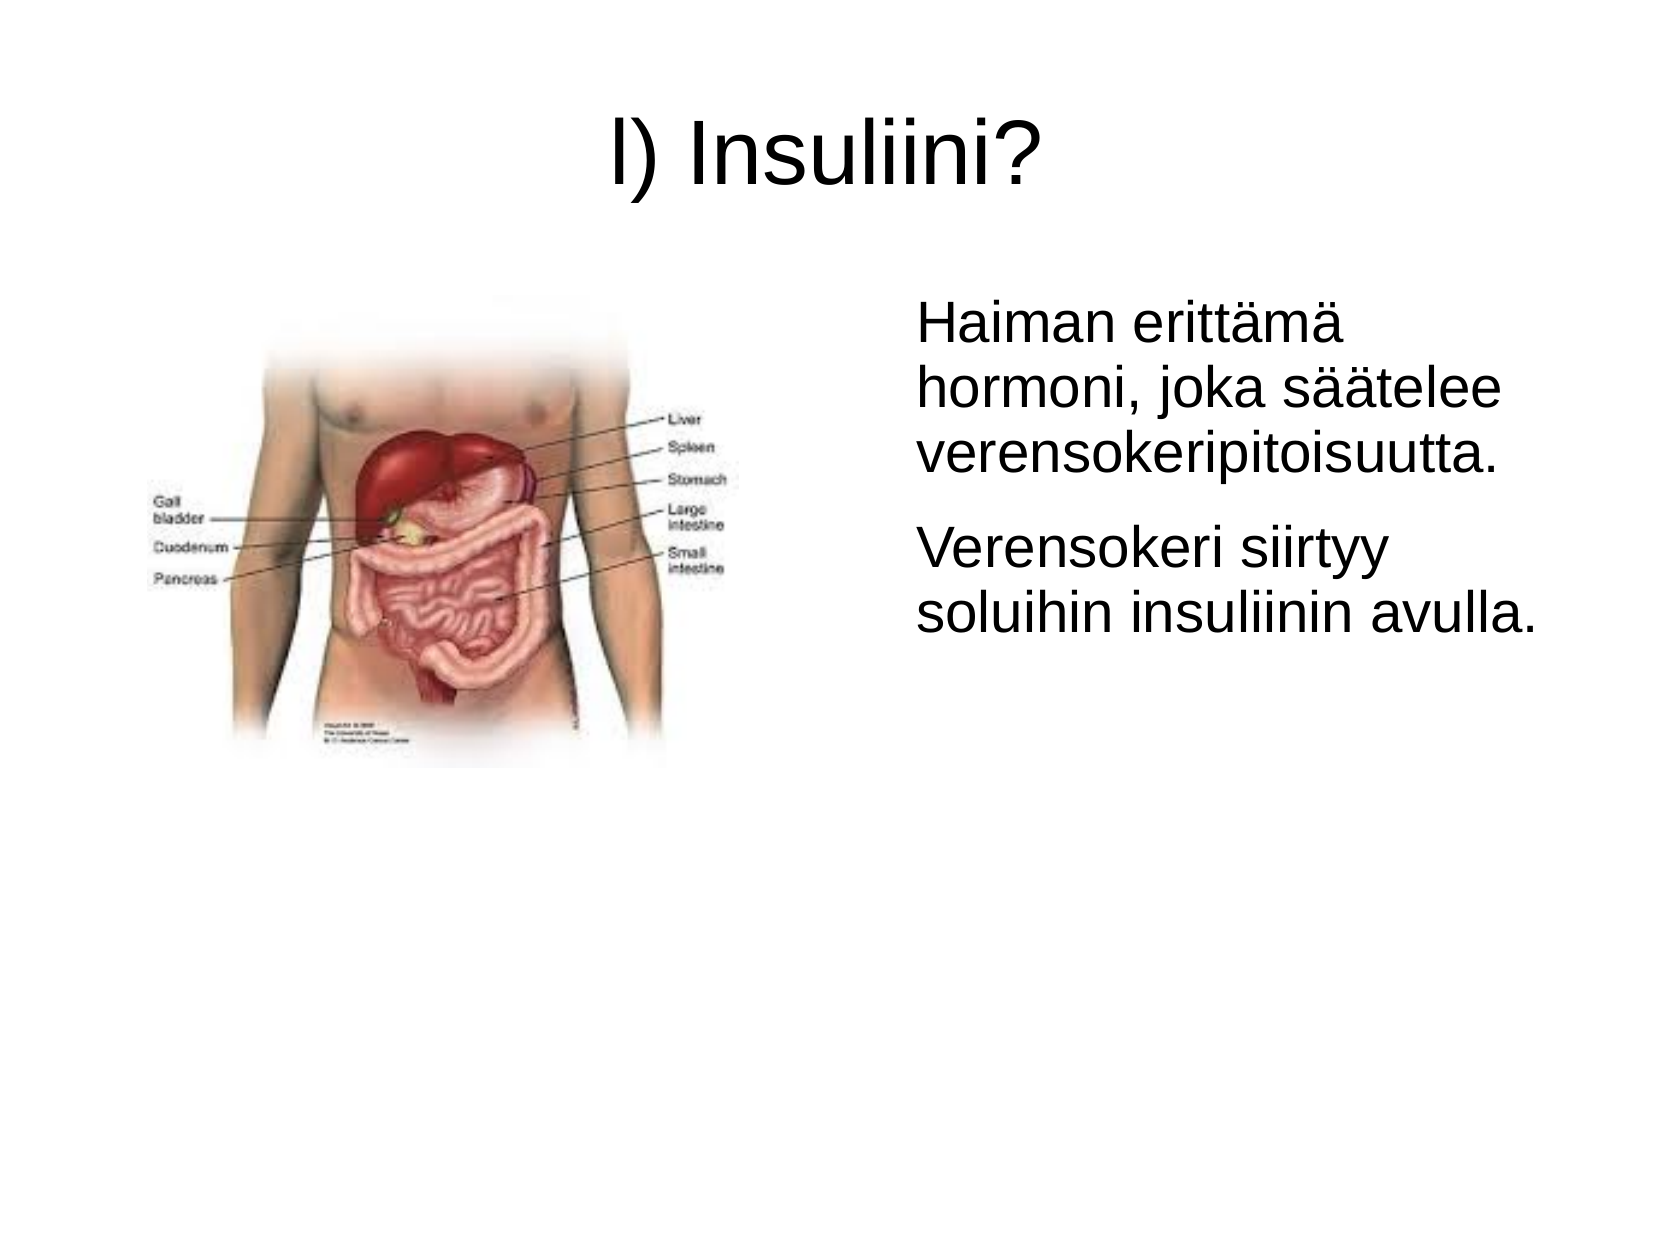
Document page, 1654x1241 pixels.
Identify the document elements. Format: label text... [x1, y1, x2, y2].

title l) Insuliini? [82, 49, 1571, 257]
list Haiman erittämä hormoni, joka säätelee verensokeripitoisuutta. Verensokeri siirtyy soluihin insuliinin avulla. [845, 290, 1572, 1094]
picture [82, 290, 809, 1109]
